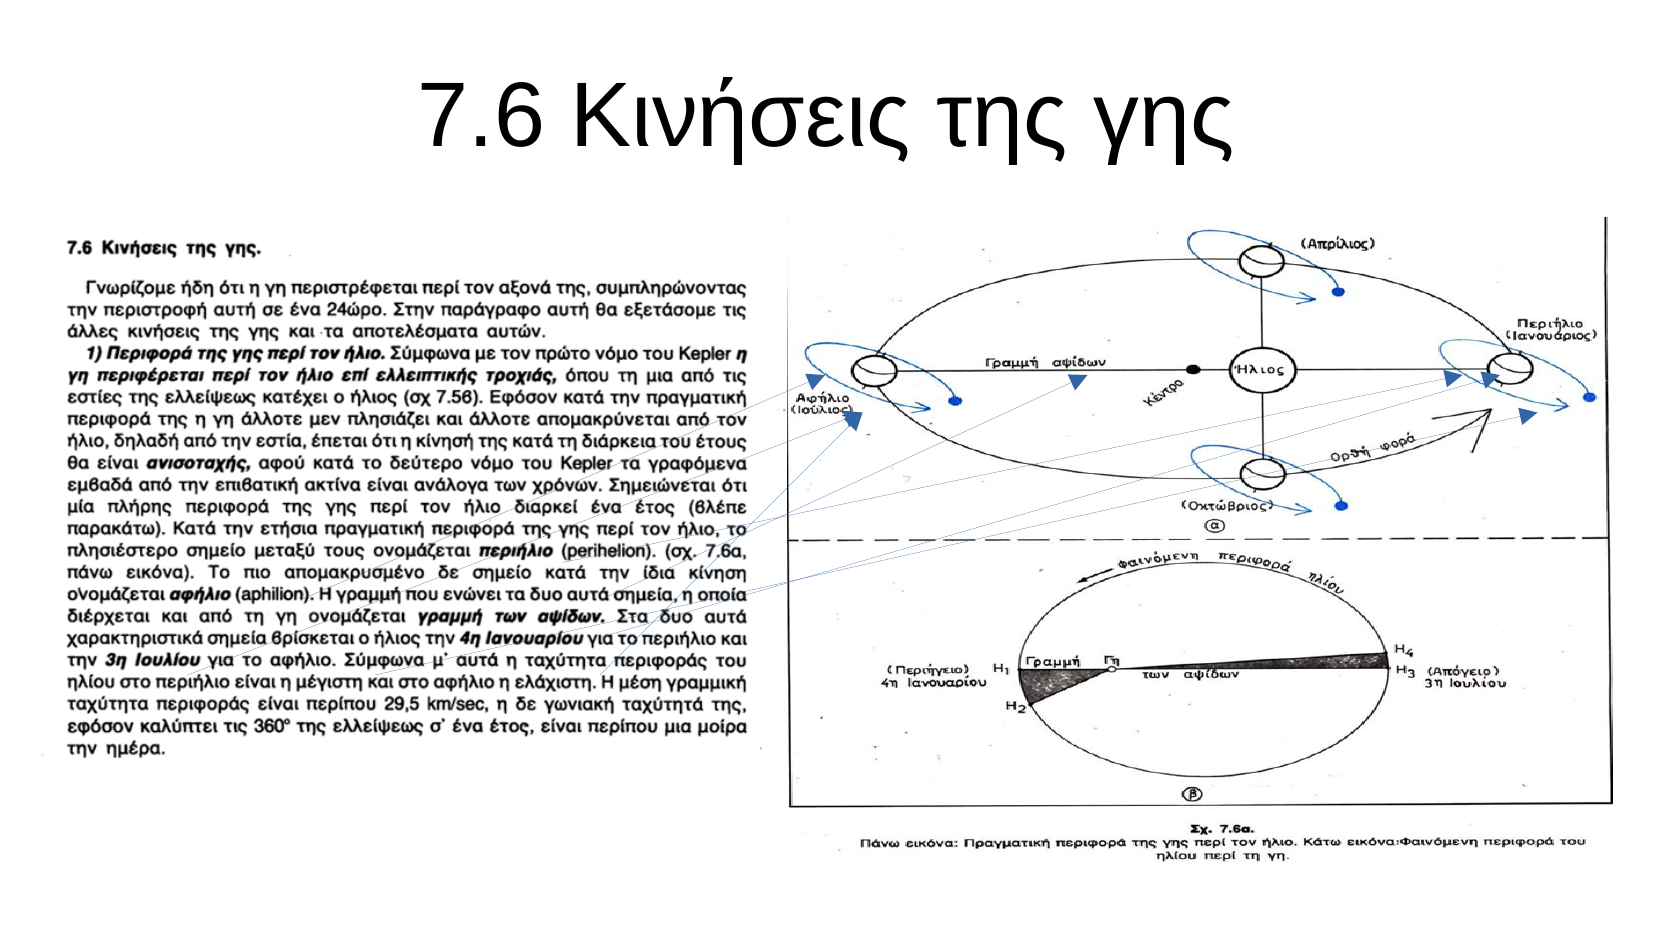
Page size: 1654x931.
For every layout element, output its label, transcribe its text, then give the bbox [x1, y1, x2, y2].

title 7.6 Κινήσεις της γης [82, 37, 1571, 193]
picture [37, 217, 1613, 863]
